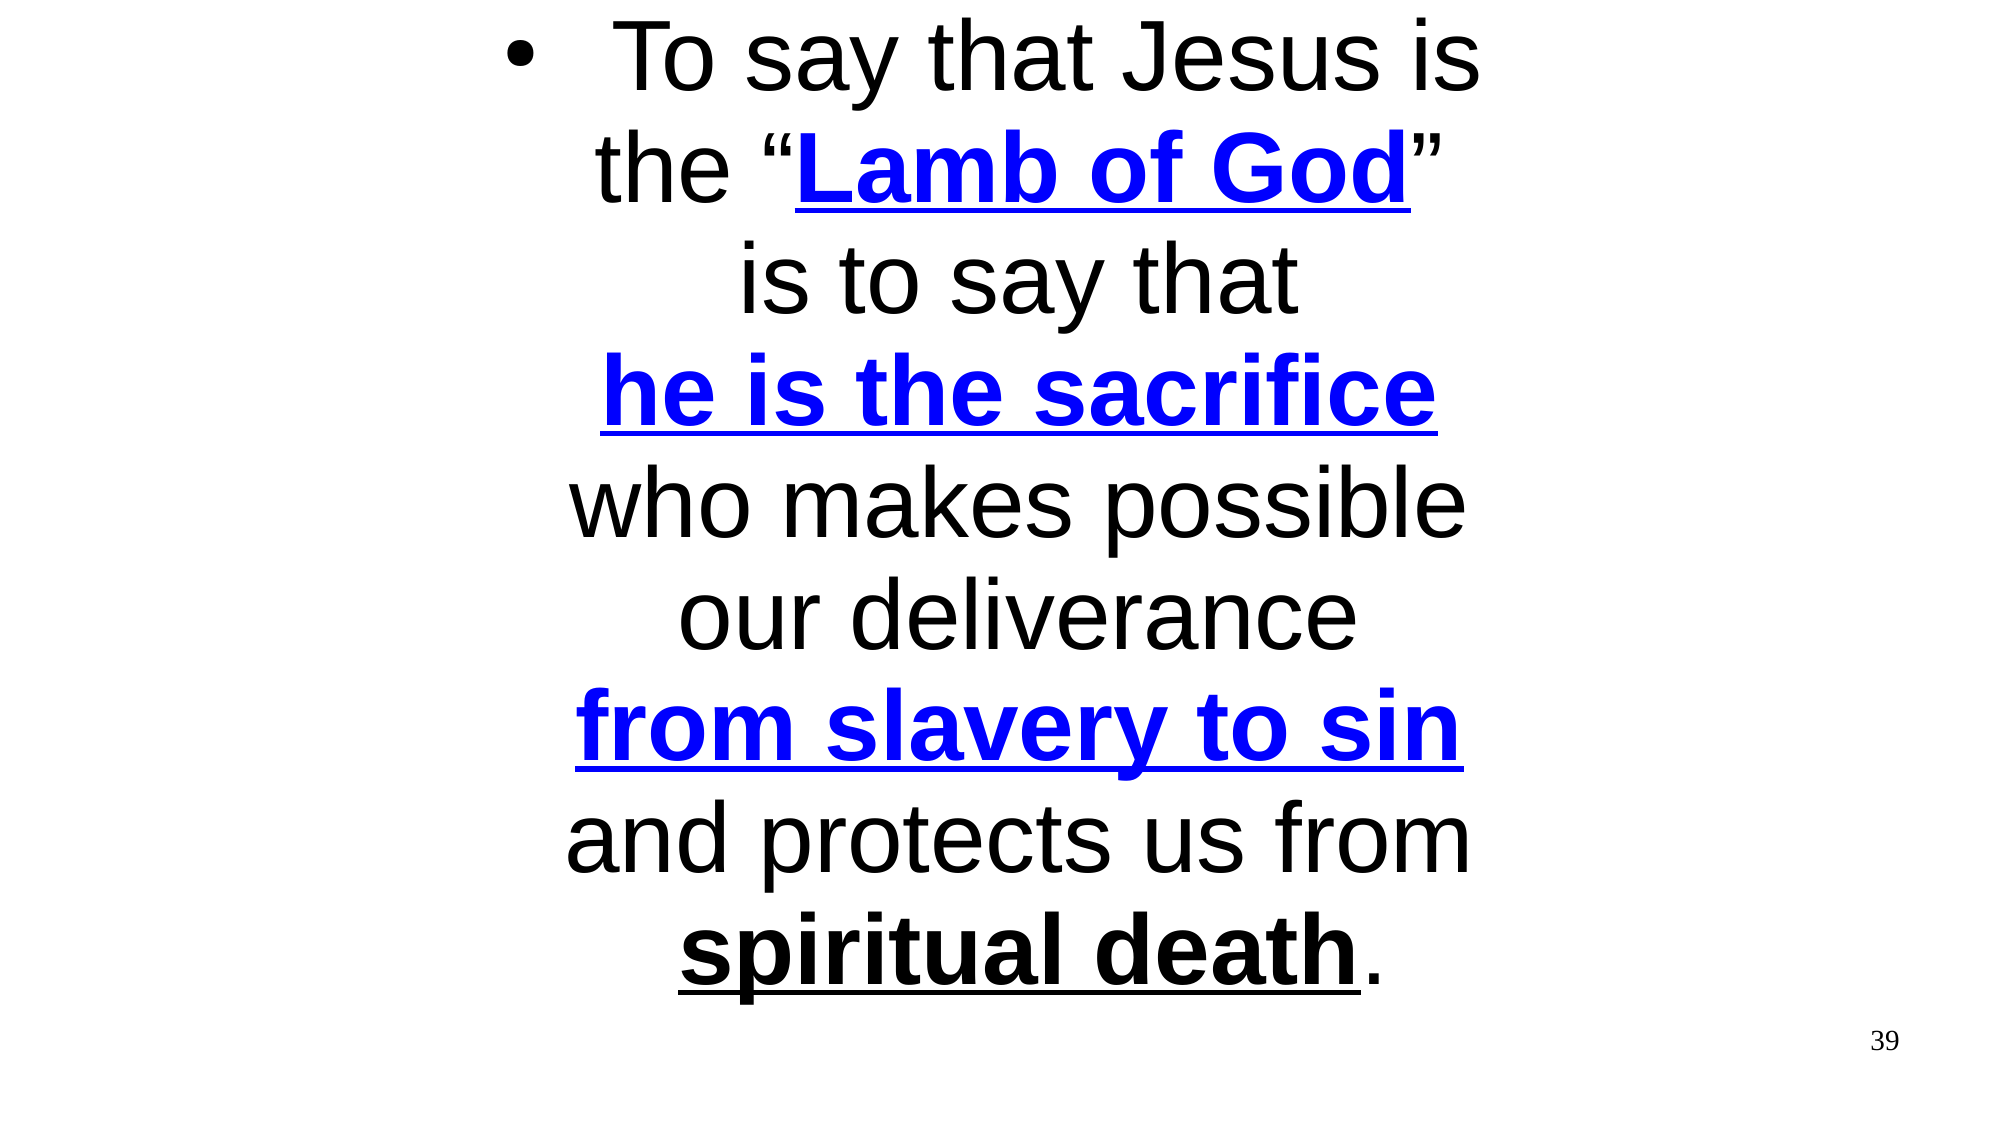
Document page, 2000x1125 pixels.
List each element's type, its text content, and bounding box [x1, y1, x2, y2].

list To say that Jesus is the “Lamb of God” is to say that he is the sacrifice who makes possible our deliverance from slavery to sin and protects us from spiritual death. [0, 0, 1996, 1123]
